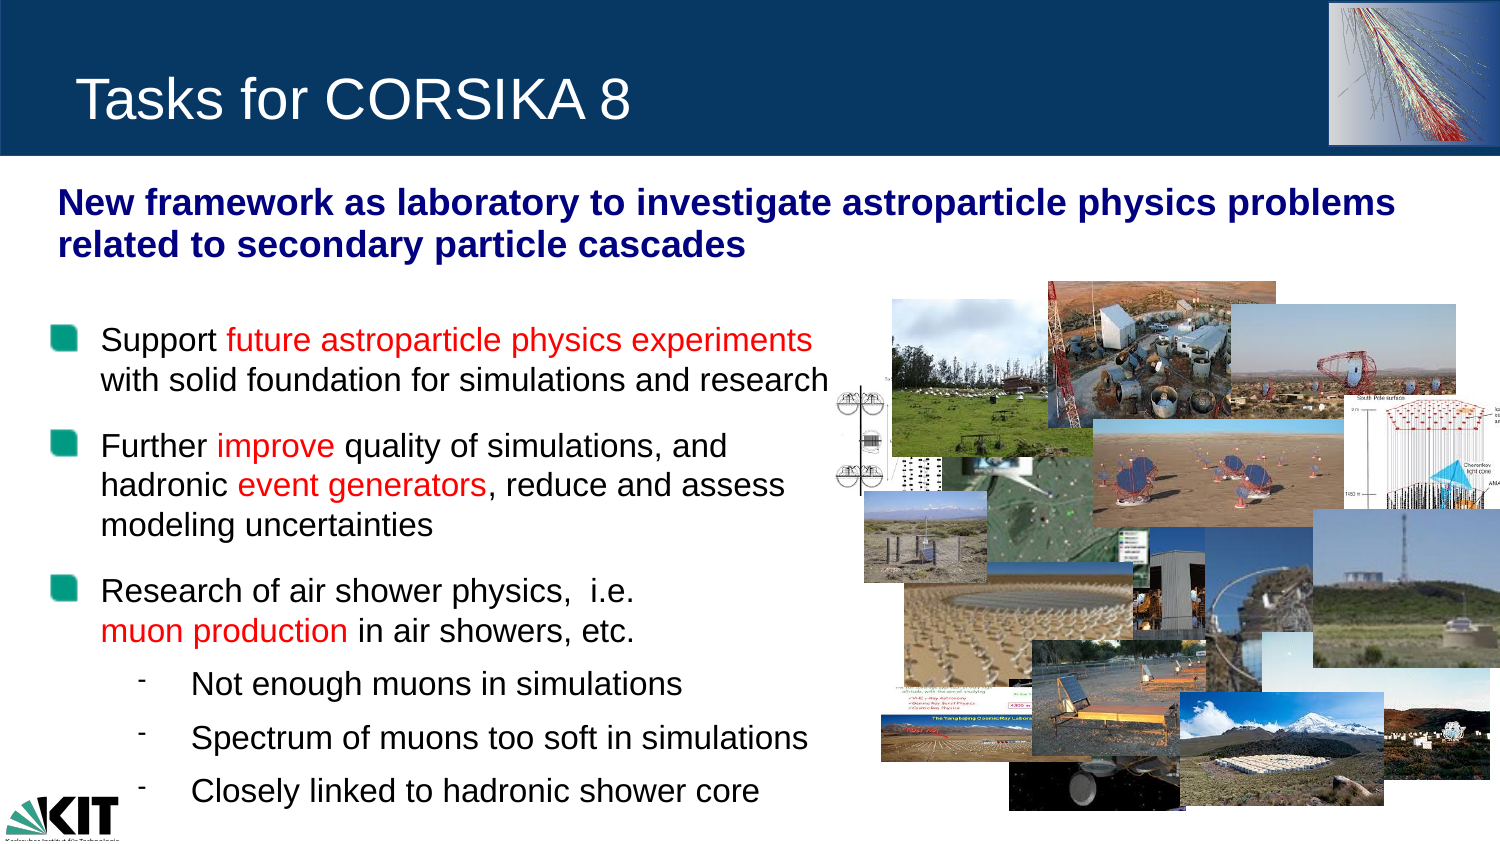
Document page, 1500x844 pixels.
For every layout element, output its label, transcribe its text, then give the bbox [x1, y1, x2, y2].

picture [49, 573, 80, 604]
text_box New framework as laboratory to investigate astroparticle physics problems related to secondary particle cascades [42, 174, 1455, 284]
picture [49, 323, 80, 354]
picture [5, 794, 49, 841]
picture [1338, 8, 1490, 141]
picture [49, 428, 80, 459]
title Tasks for CORSIKA 8 [75, 33, 1425, 166]
picture [834, 281, 1500, 812]
text_box Support future astroparticle physics experiments with solid foundation for simulations and research Further improve quality of simulations, and hadronic event generators, reduce and assess modeling uncertainties Research of air shower physics, i.e. muon production in air showers, etc. Not enough muons in simulations Spectrum of muons too soft in simulations Closely linked to hadronic shower core [49, 318, 1455, 844]
